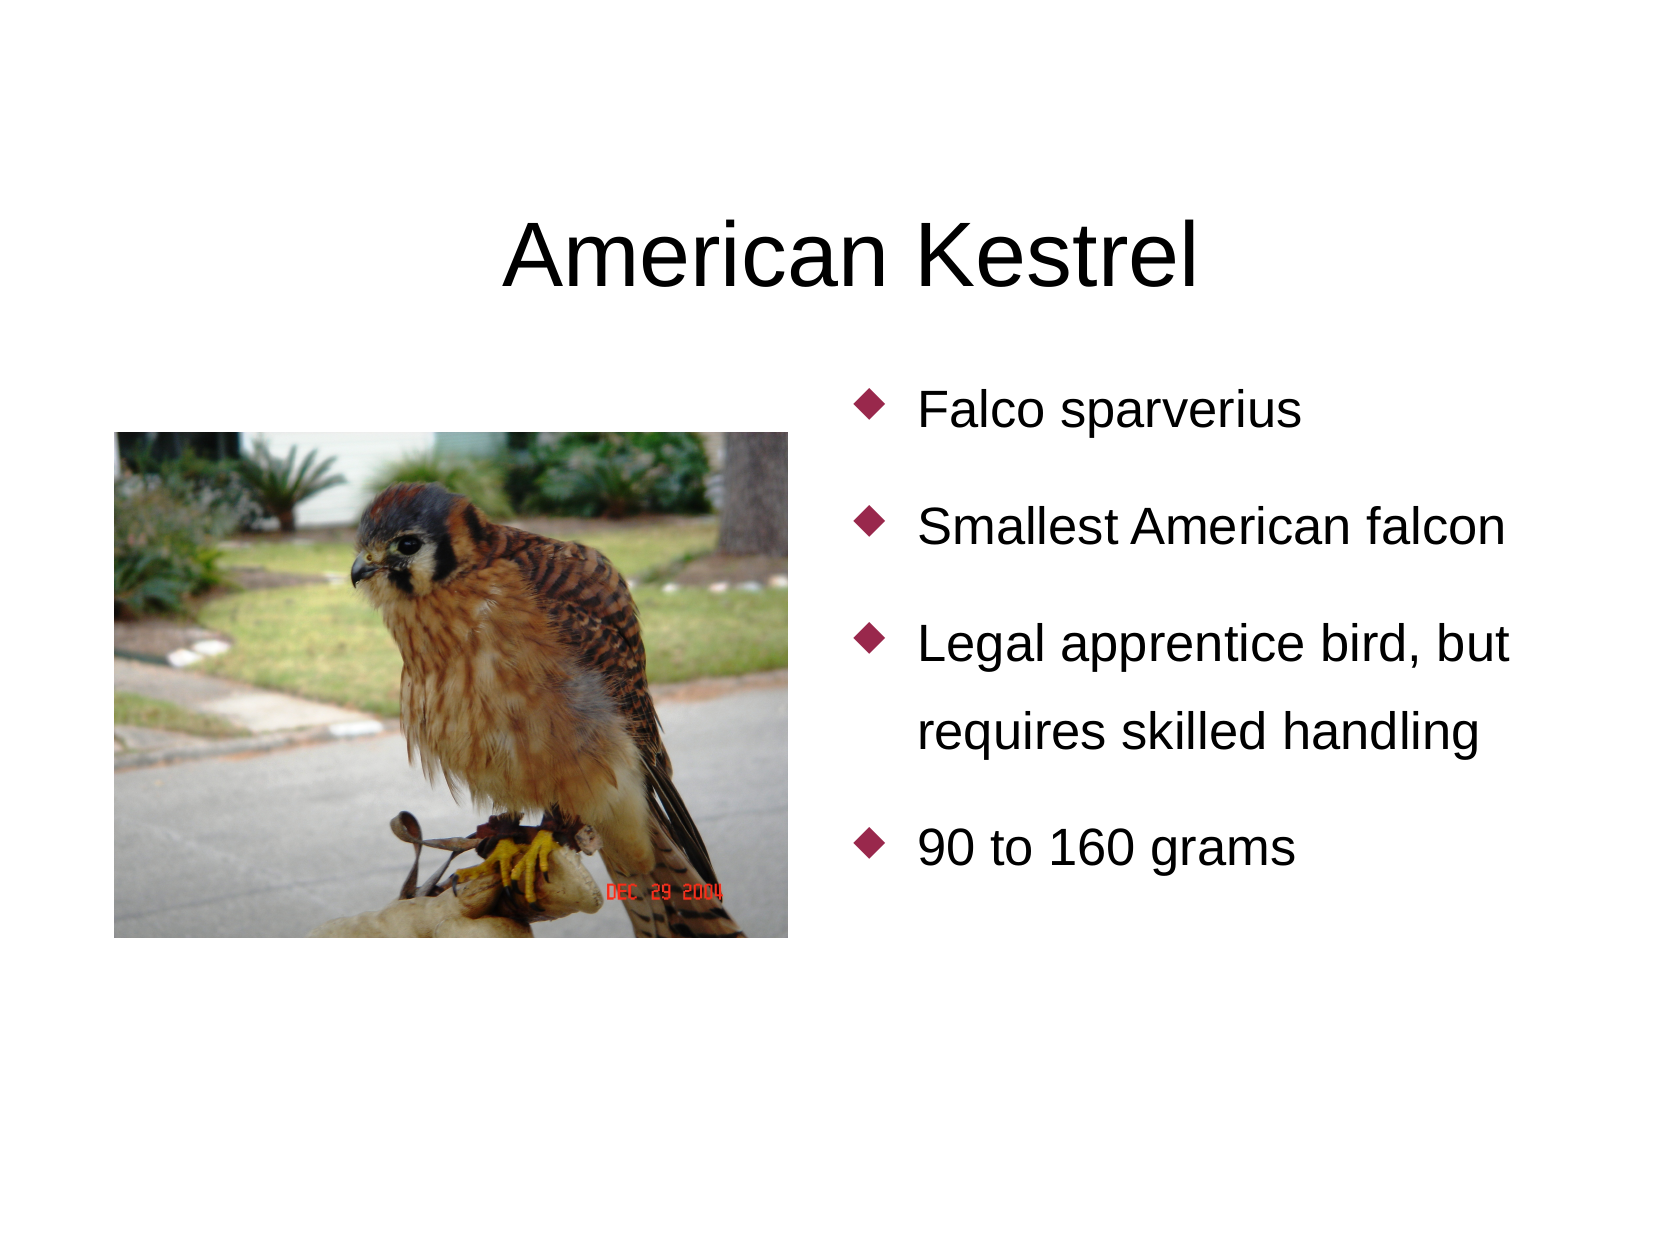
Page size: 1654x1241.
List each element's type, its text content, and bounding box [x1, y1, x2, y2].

list Falco sparverius Smallest American falcon Legal apprentice bird, but requires skilled handling 90 to 160 grams [841, 350, 1515, 1035]
title American Kestrel ‏ [326, 116, 1402, 324]
picture [114, 432, 788, 938]
